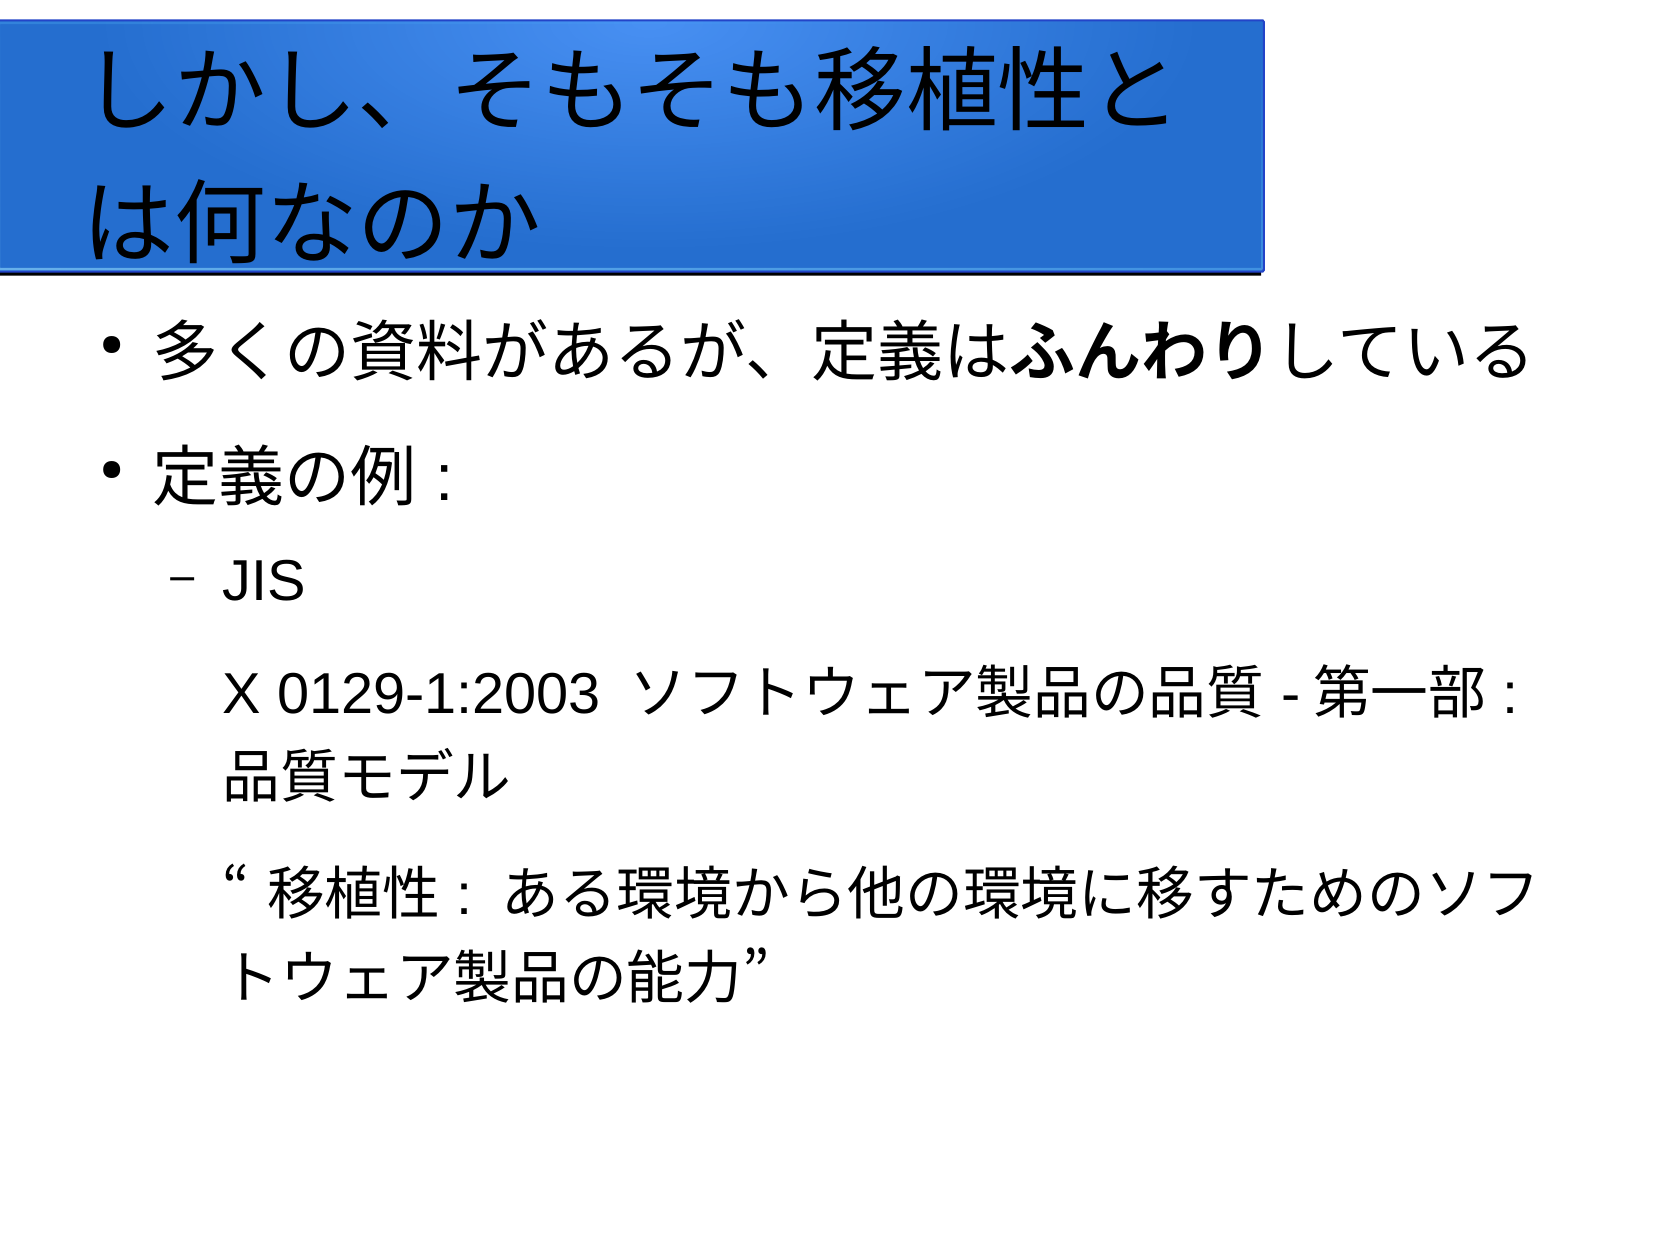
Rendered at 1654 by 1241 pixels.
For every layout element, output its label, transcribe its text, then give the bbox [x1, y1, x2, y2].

list 多くの資料があるが、定義はふんわりしている 定義の例: JIS X 0129-1:2003 ソフトウェア製品の品質-第一部:品質モデル “移植性: ある環境から他の環境に移すためのソフトウェア製品の能力” [82, 299, 1571, 1019]
title しかし、そもそも移植性とは何なのか [82, 29, 1235, 270]
